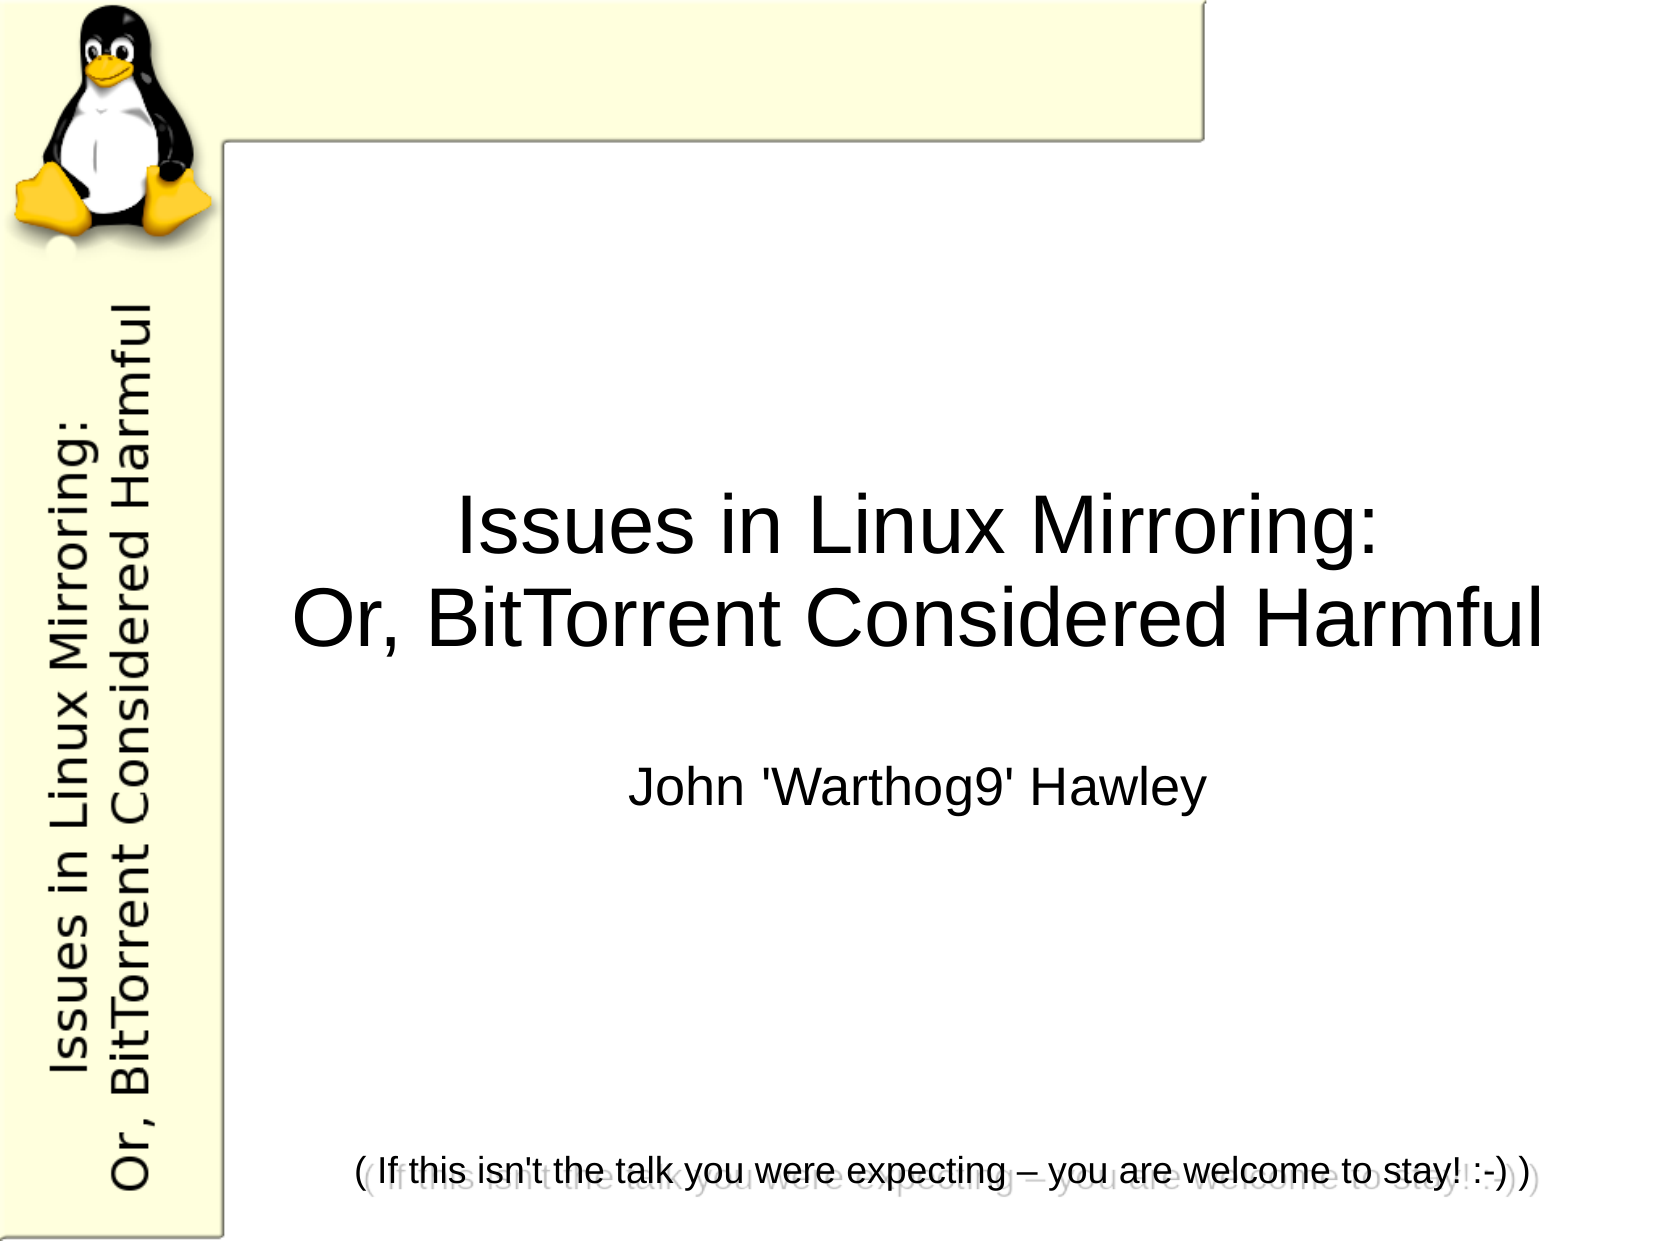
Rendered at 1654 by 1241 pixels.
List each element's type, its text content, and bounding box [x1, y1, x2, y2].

subtitle Issues in Linux Mirroring: Or, BitTorrent Considered Harmful John 'Warthog9' Hawley [262, 194, 1575, 1101]
text_box ( If this isn't the talk you were expecting – you are welcome to stay! :-) ) [232, 1141, 1653, 1199]
picture [0, 0, 1654, 1241]
